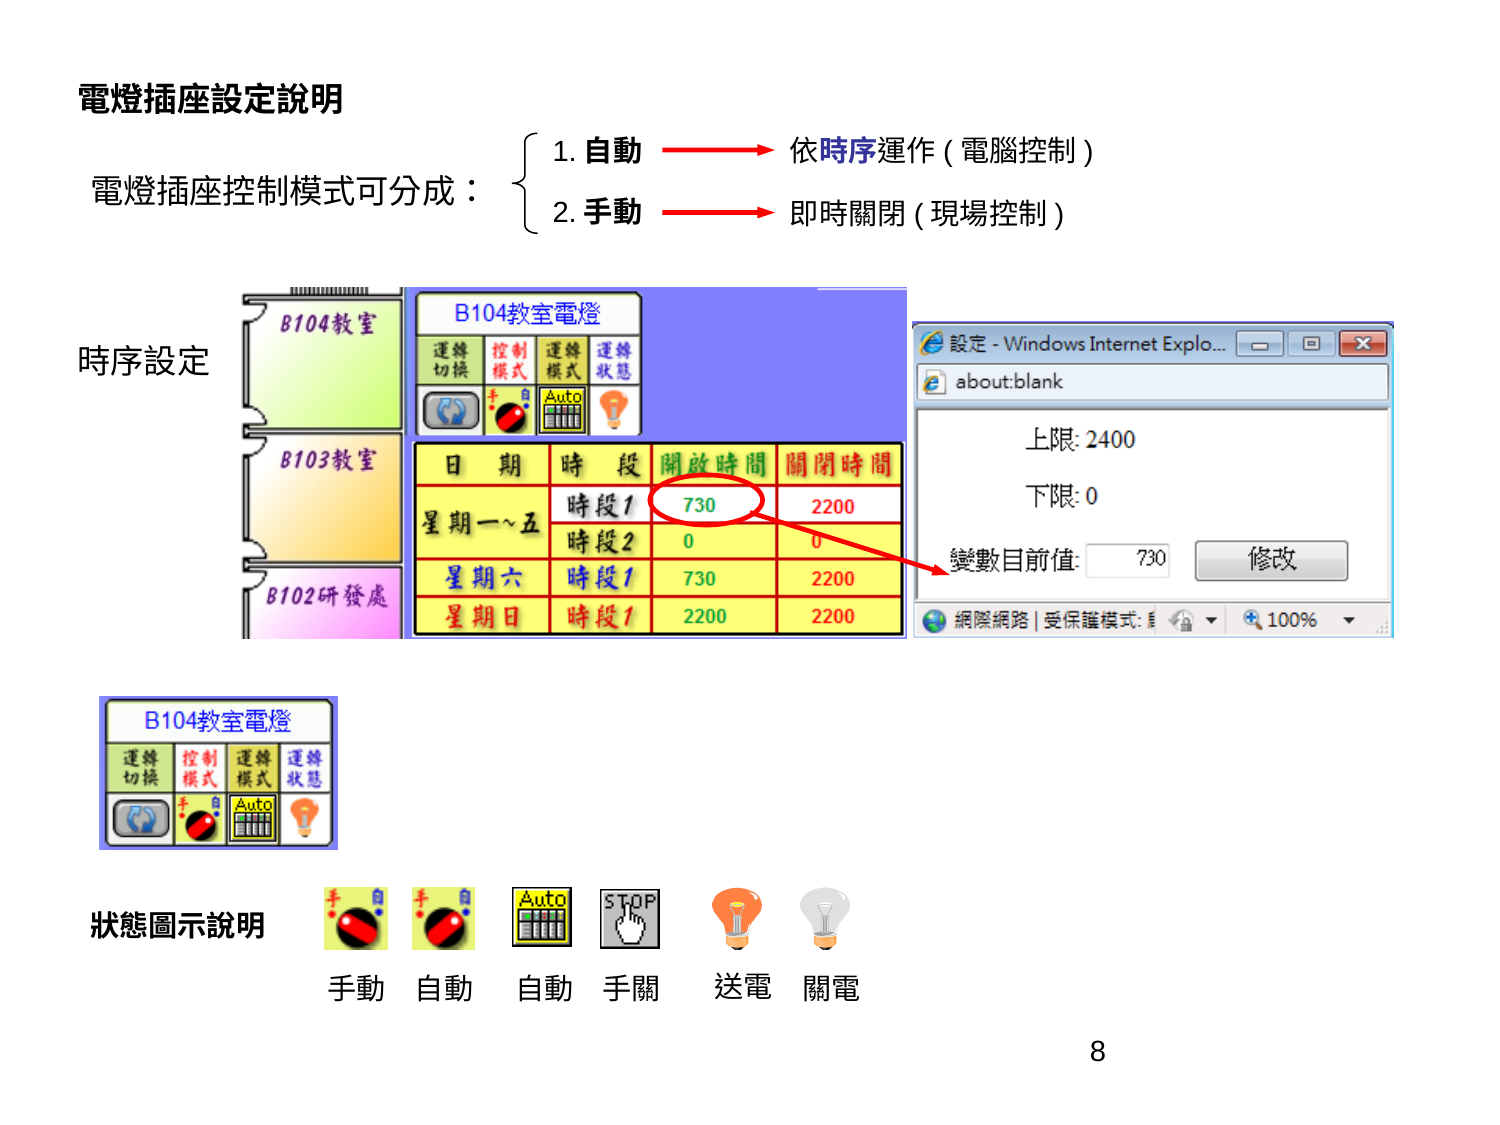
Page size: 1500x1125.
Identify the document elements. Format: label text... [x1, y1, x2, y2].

picture [800, 887, 850, 950]
text_box 8 [1074, 1024, 1426, 1103]
picture [412, 887, 475, 950]
text_box 關電 [787, 962, 901, 1013]
text_box 自動 [500, 962, 587, 1013]
picture [653, 478, 760, 522]
text_box 電燈插座控制模式可分成： [75, 162, 524, 218]
picture [512, 887, 572, 947]
text_box 自動 [426, 962, 500, 1013]
text_box 送電 [699, 960, 813, 1011]
text_box 時序設定 [62, 332, 238, 388]
picture [237, 287, 907, 640]
text_box 1.自動 [537, 125, 701, 176]
picture [99, 696, 338, 850]
picture [324, 887, 388, 950]
text_box 依時序運作(電腦控制) [774, 125, 1138, 176]
text_box 手動 [312, 962, 426, 1013]
picture [712, 887, 762, 950]
text_box 即時關閉(現場控制) [774, 187, 1138, 238]
picture [600, 889, 660, 949]
picture [912, 321, 1394, 638]
text_box 手關 [587, 962, 700, 1013]
text_box 電燈插座設定說明 [62, 71, 359, 126]
text_box 2.手動 [537, 185, 713, 236]
text_box 狀態圖示說明 [75, 900, 351, 951]
